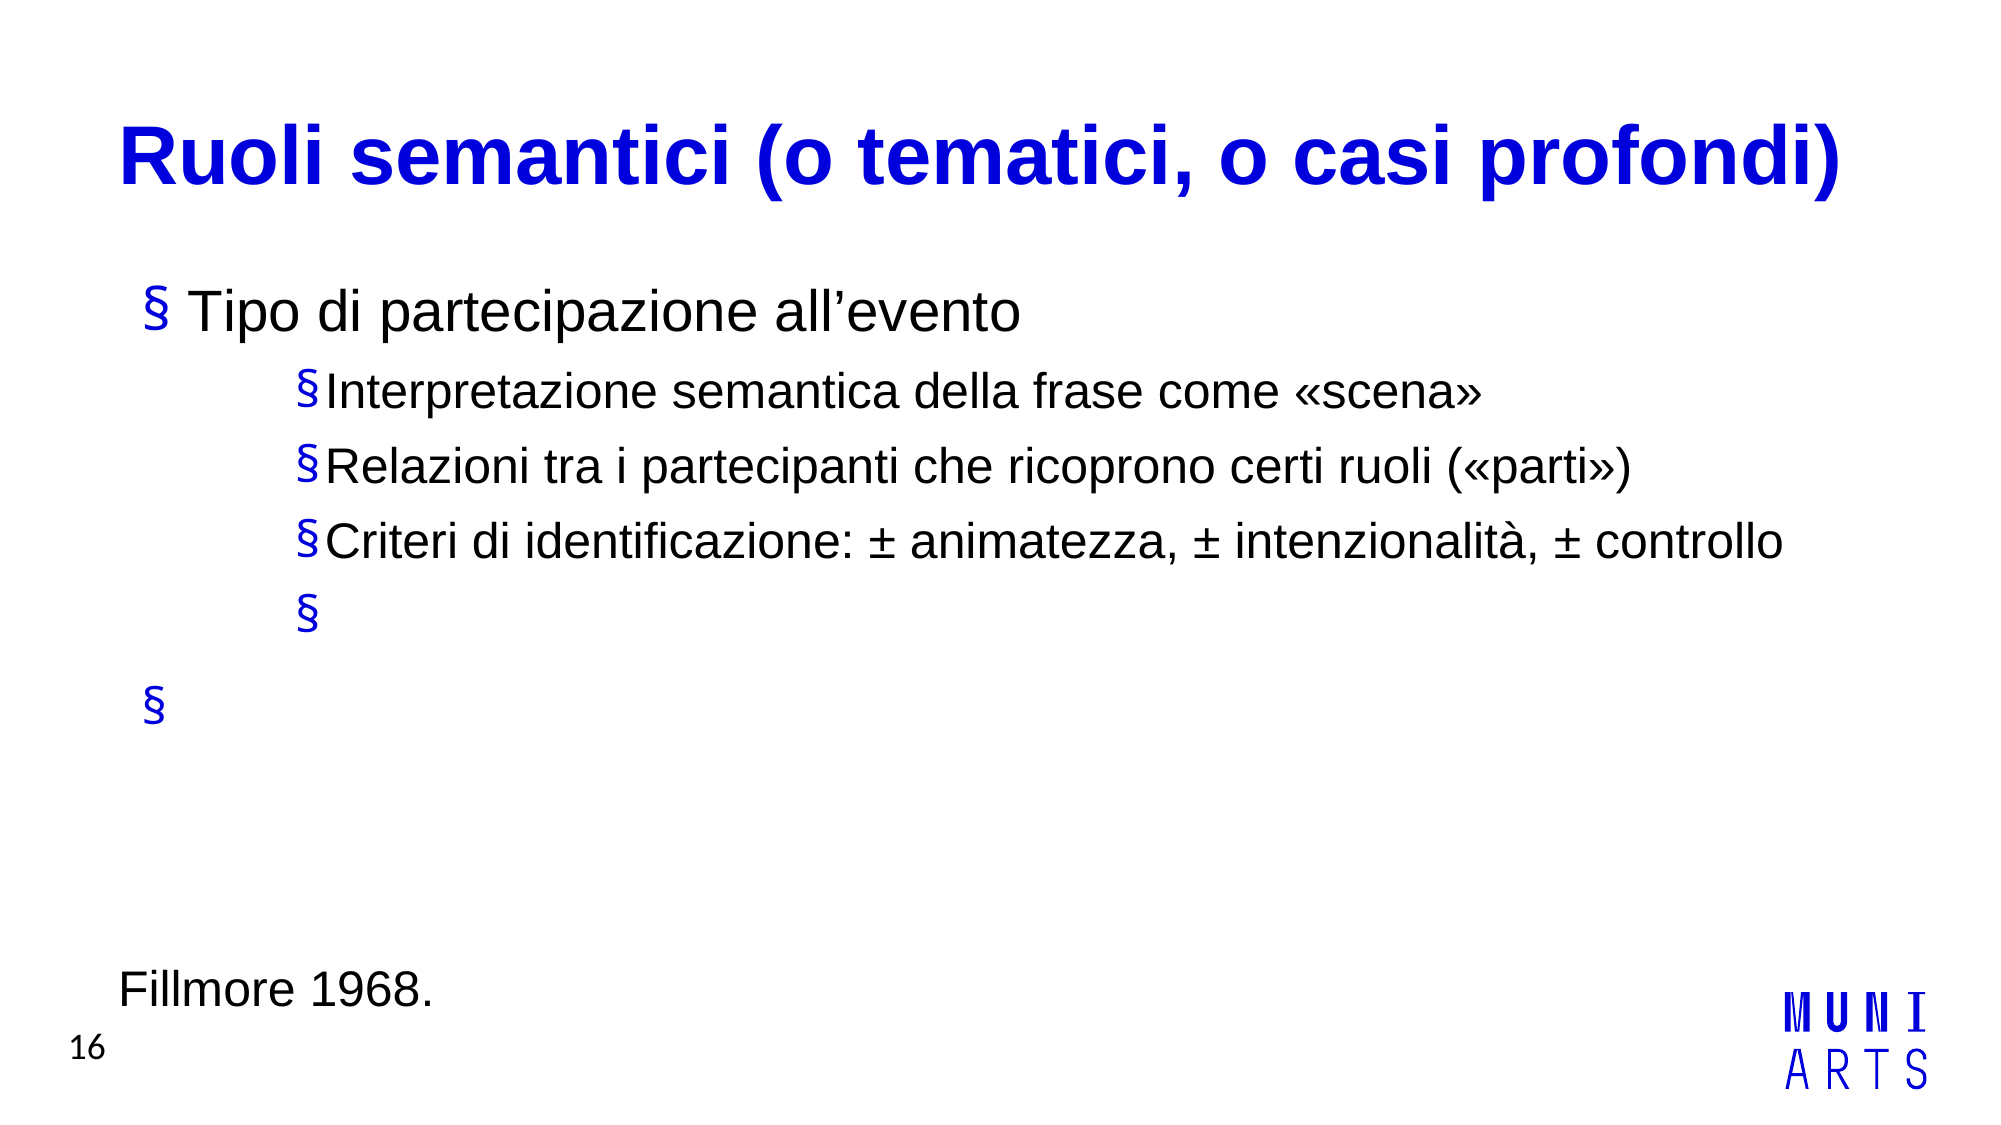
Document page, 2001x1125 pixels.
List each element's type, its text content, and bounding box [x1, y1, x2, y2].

text_box Fillmore 1968. [118, 932, 1883, 1007]
title Ruoli semantici (o tematici, o casi profondi) [118, 118, 1883, 193]
text_box [67, 1021, 110, 1063]
list Tipo di partecipazione all’evento Interpretazione semantica della frase come «scena» Relazioni tra i partecipanti che ricoprono certi ruoli («parti») Criteri di identificazione: ± animatezza, ± intenzionalità, ± controllo [118, 268, 1976, 860]
